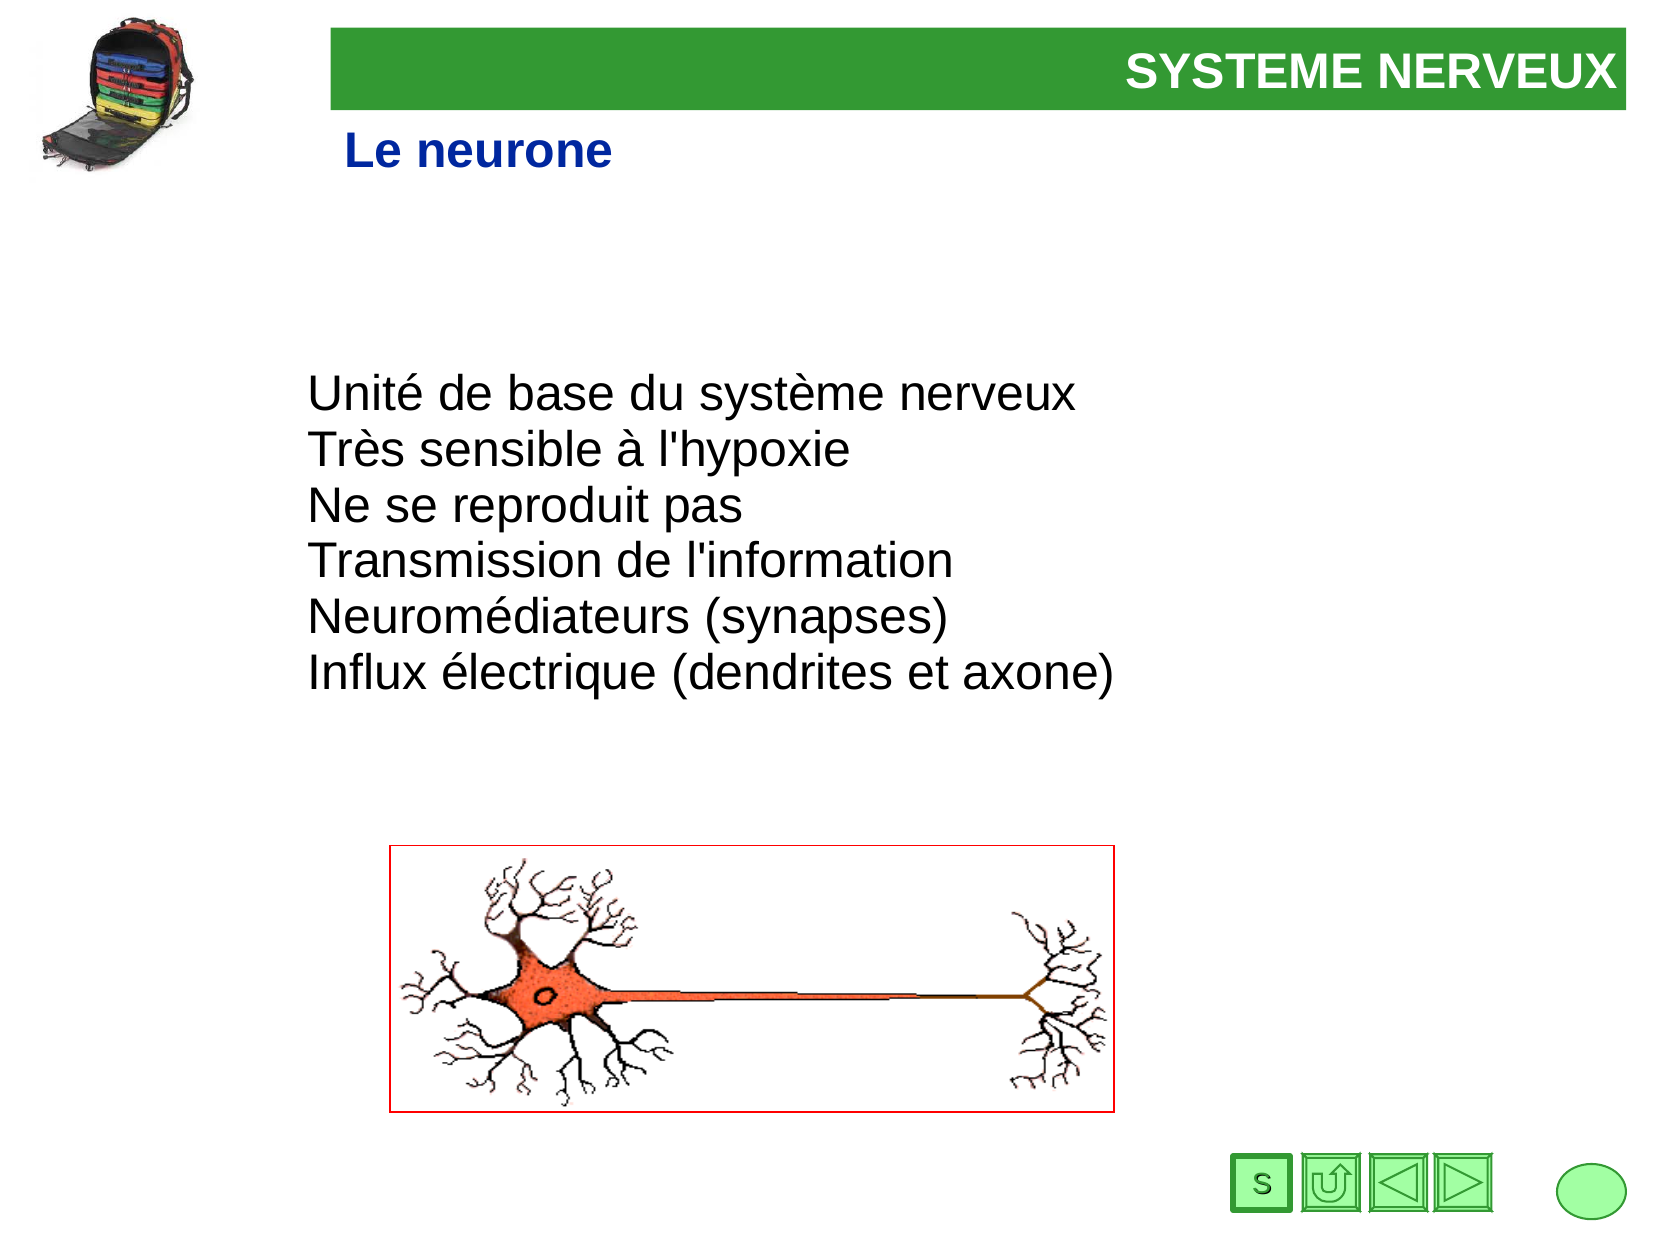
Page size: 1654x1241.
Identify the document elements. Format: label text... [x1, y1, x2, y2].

picture [29, 5, 201, 183]
picture [390, 846, 1114, 1112]
title Le neurone [329, 110, 1625, 194]
title SYSTEME NERVEUX [331, 35, 1619, 107]
text_box [1556, 1163, 1626, 1220]
text_box Unité de base du système nerveux Très sensible à l'hypoxie Ne se reproduit pas Transmission de l'information Neuromédiateurs (synapses) Influx électrique (dendrites et axone) [292, 357, 1217, 744]
